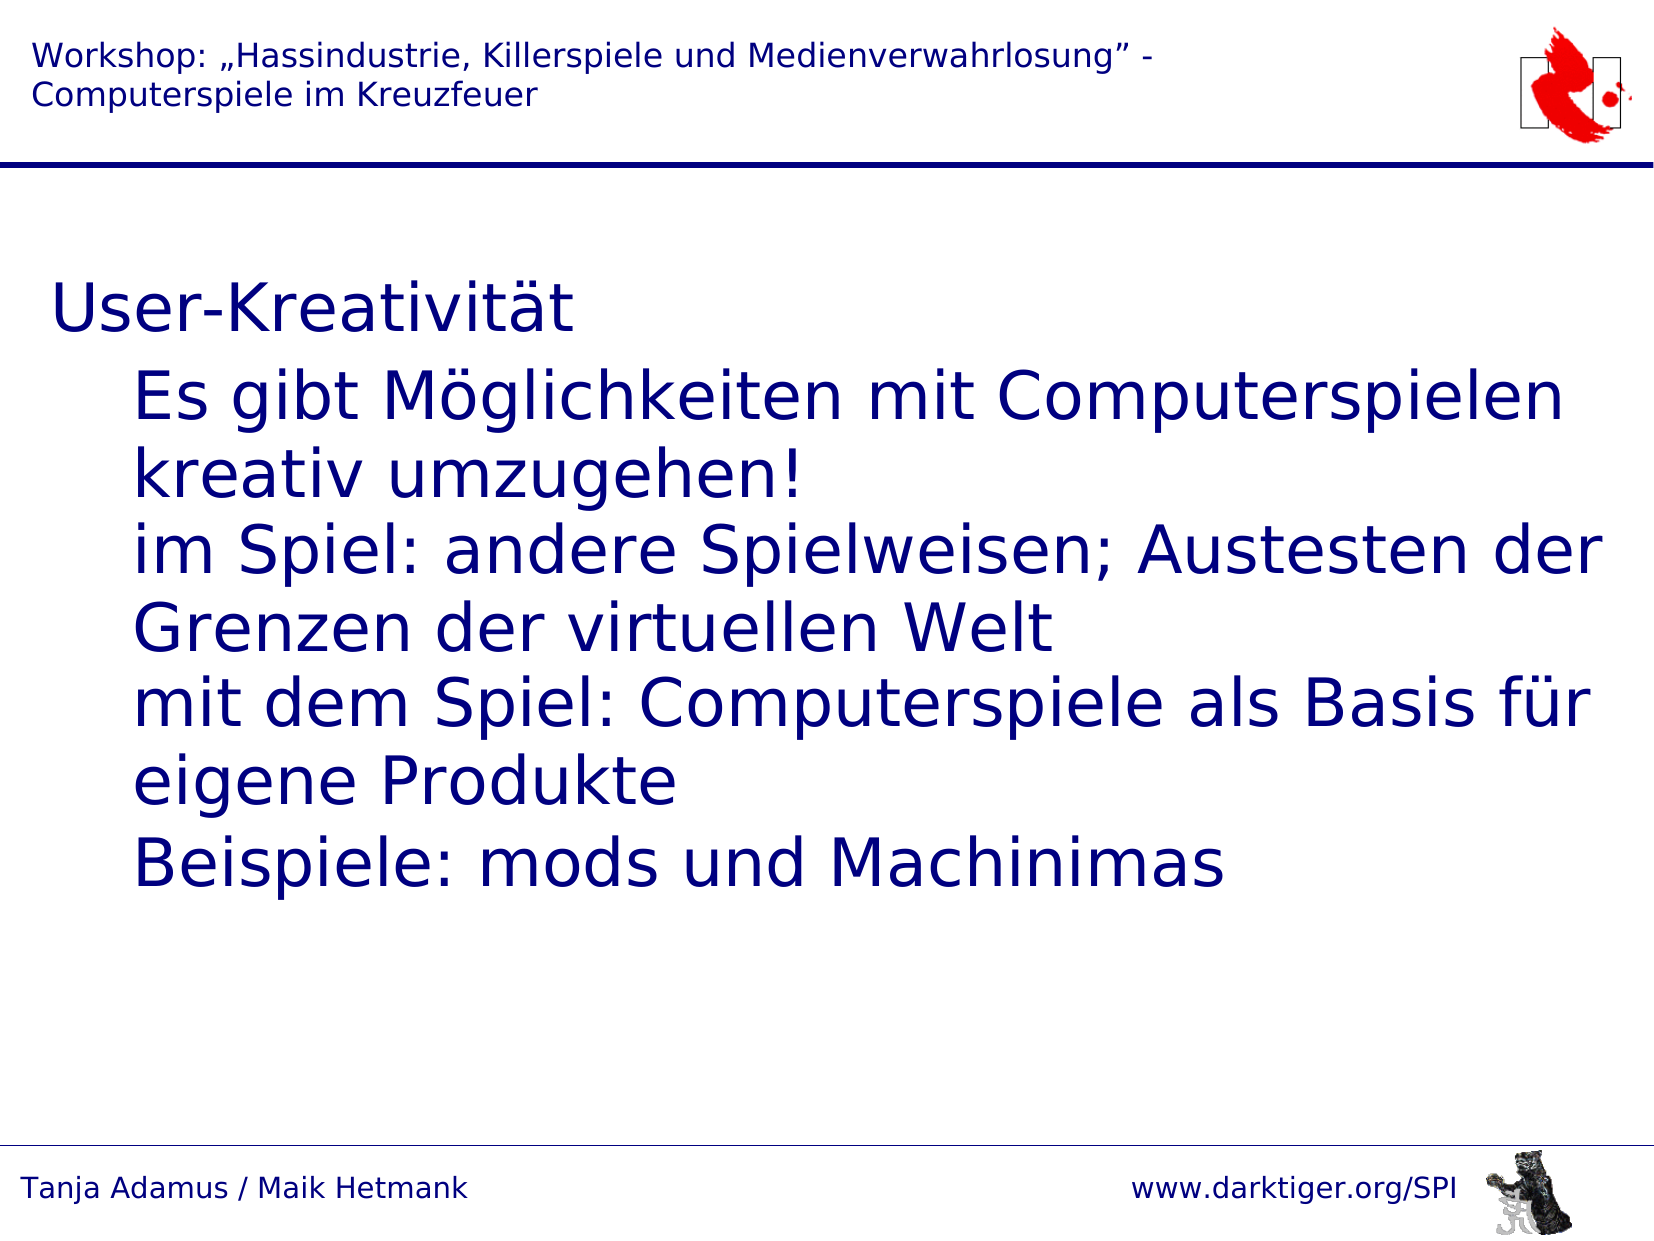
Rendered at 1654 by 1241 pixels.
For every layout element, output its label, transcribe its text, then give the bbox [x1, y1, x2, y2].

text_box im Spiel: andere Spielweisen; Austesten der Grenzen der virtuellen Welt [118, 503, 1625, 657]
picture [1486, 1150, 1572, 1235]
text_box Es gibt Möglichkeiten mit Computerspielen kreativ umzugehen! [118, 350, 1625, 503]
text_box User-Kreativität [35, 261, 1565, 355]
text_box Beispiele: mods und Machinimas [118, 816, 1625, 910]
text_box Workshop: „Hassindustrie, Killerspiele und Medienverwahrlosung” - Computerspiele im Kreuzfeuer [16, 29, 1418, 178]
picture [1503, 16, 1632, 148]
text_box mit dem Spiel: Computerspiele als Basis für eigene Produkte [118, 657, 1625, 816]
